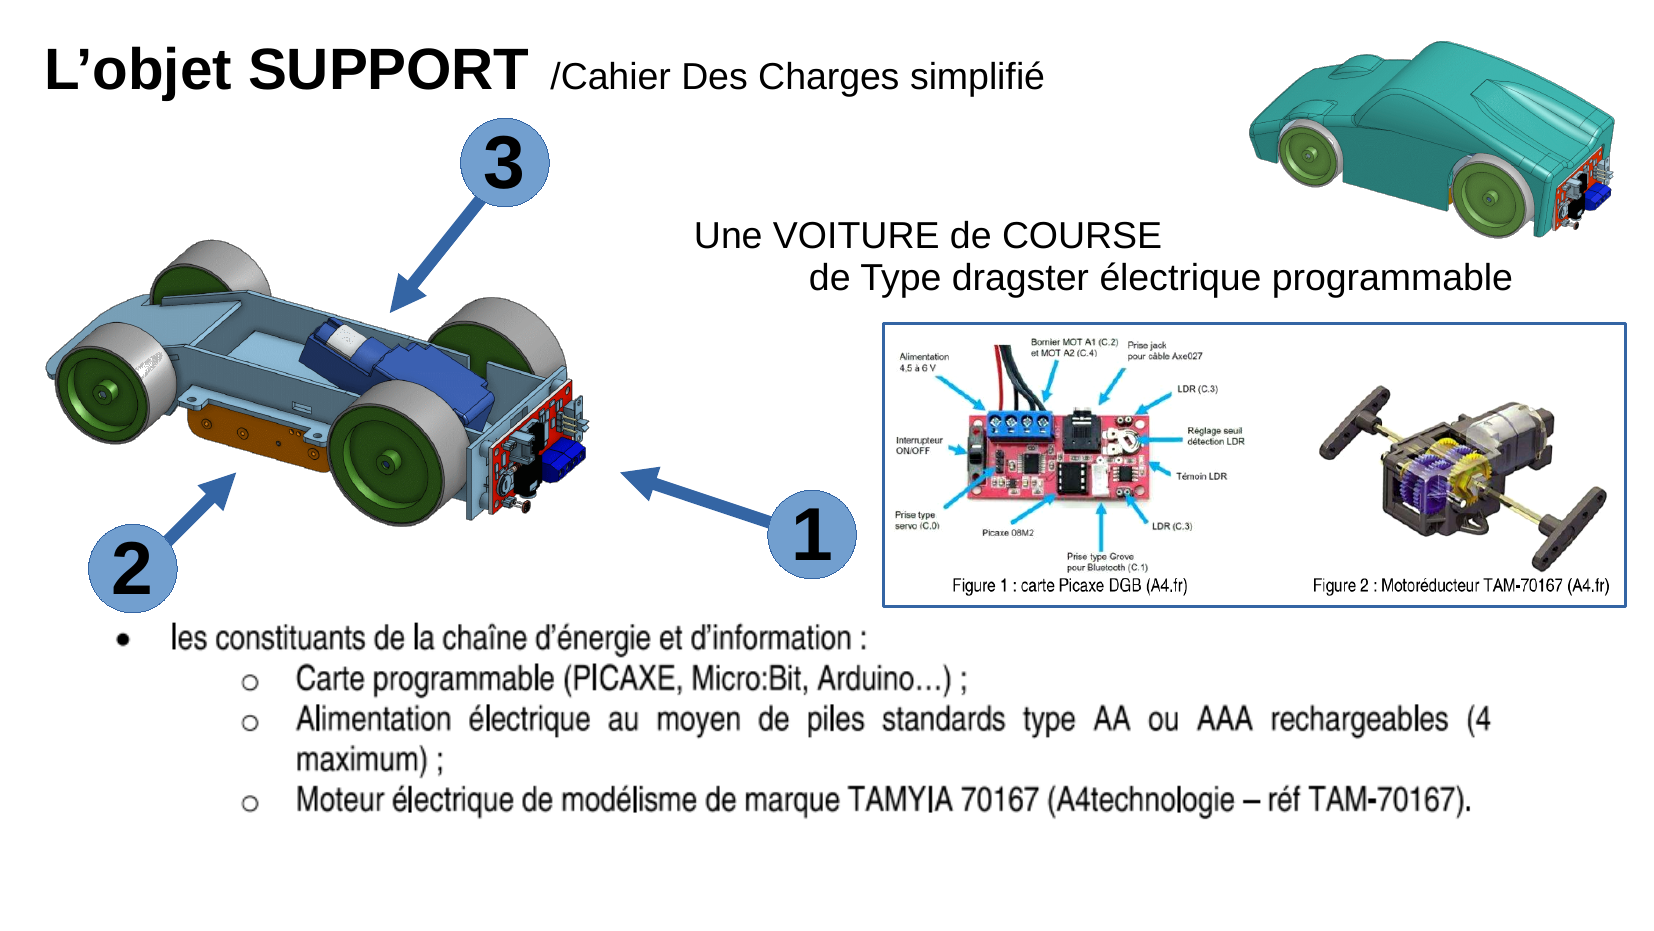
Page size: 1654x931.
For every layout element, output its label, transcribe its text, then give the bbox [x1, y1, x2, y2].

text_box 2 [88, 524, 178, 613]
picture [93, 612, 1506, 827]
text_box Une VOITURE de COURSE de Type dragster électrique programmable [679, 206, 1536, 306]
text_box L’objet SUPPORT /Cahier Des Charges simplifié [29, 29, 1093, 152]
picture [1240, 29, 1625, 250]
text_box 1 [767, 490, 857, 579]
picture [29, 236, 598, 532]
picture [885, 324, 1625, 606]
text_box 3 [460, 118, 550, 207]
